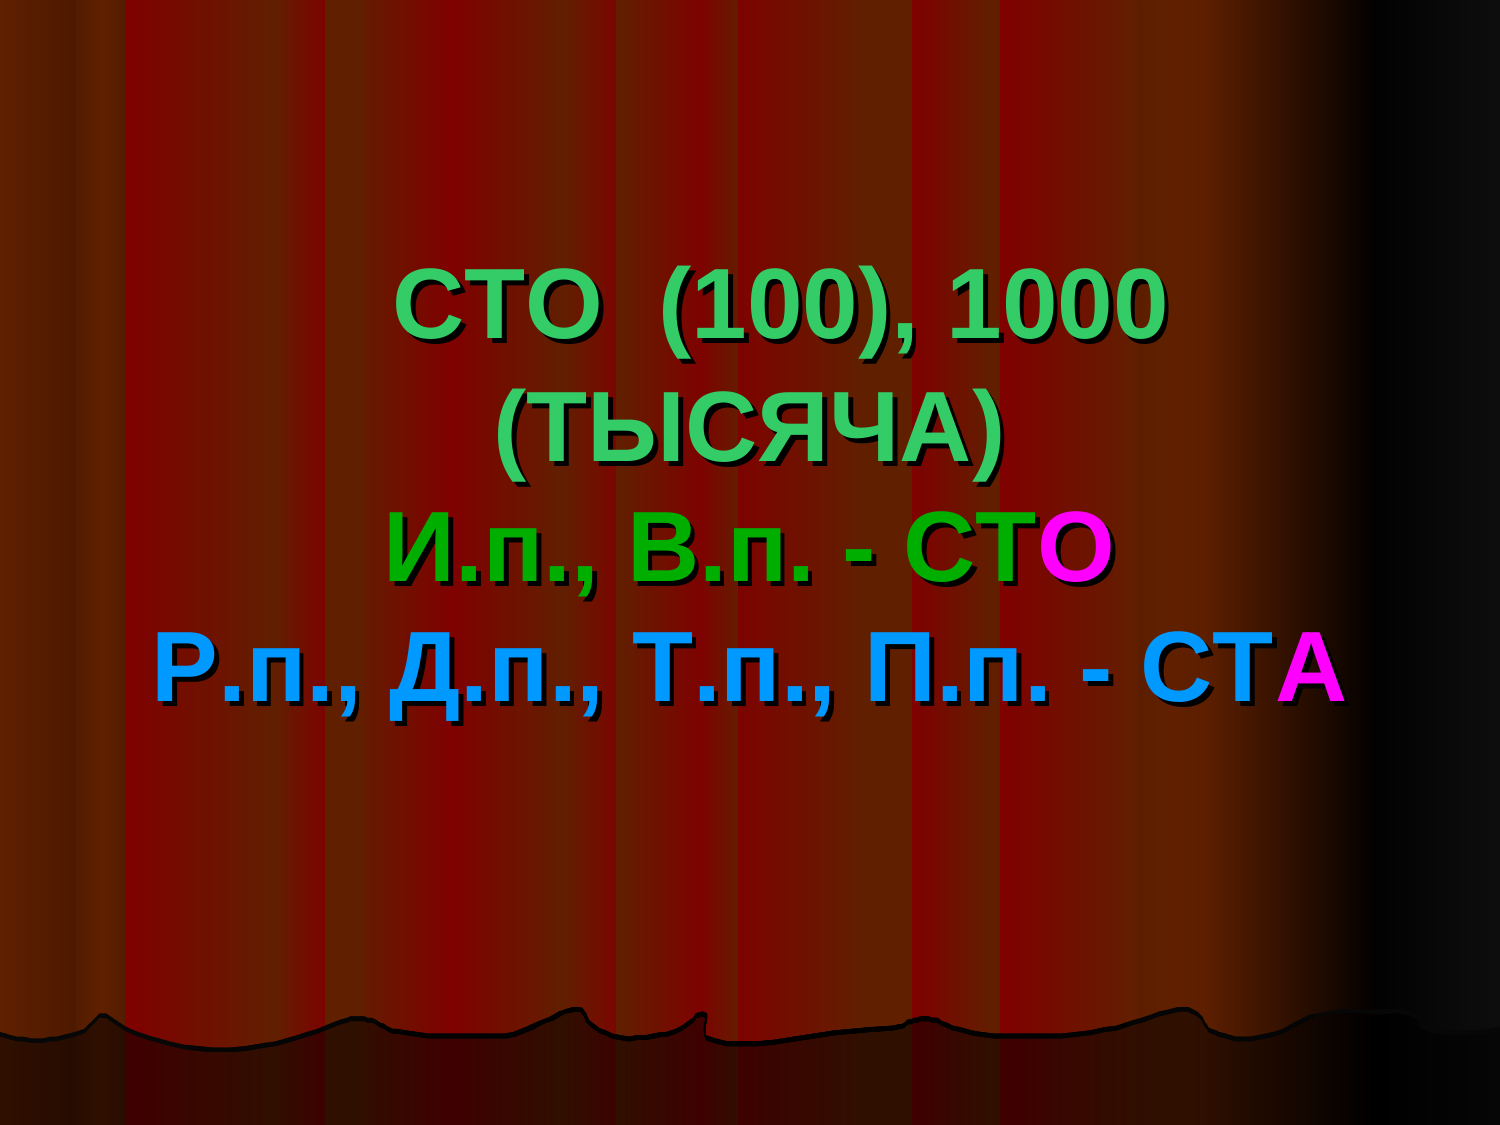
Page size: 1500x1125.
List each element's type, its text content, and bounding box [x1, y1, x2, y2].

title СТО (100), 1000 (ТЫСЯЧА) И.п., В.п. - СТО Р.п., Д.п., Т.п., П.п. - СТА [112, 101, 1388, 847]
